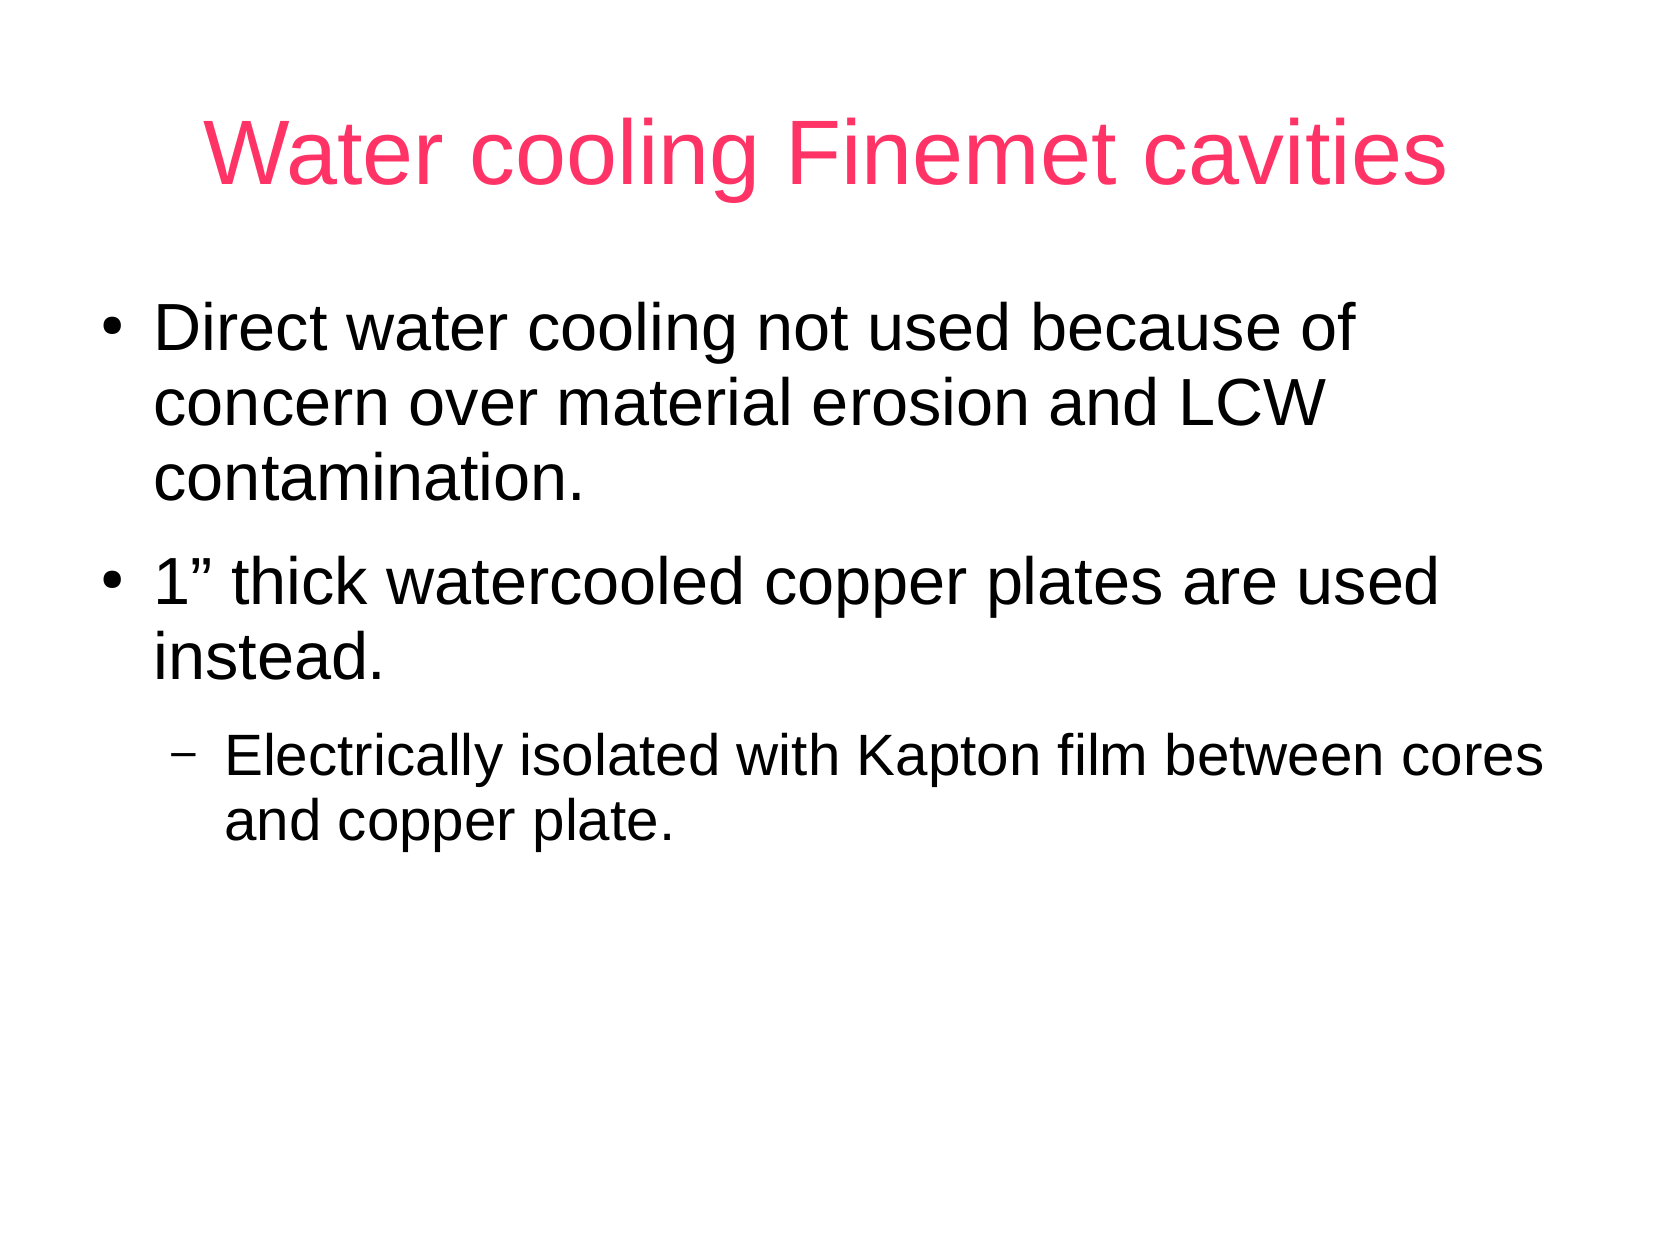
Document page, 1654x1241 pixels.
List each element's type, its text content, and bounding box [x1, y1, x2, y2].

list Direct water cooling not used because of concern over material erosion and LCW contamination. 1” thick watercooled copper plates are used instead. Electrically isolated with Kapton film between cores and copper plate. [82, 290, 1571, 1010]
title Water cooling Finemet cavities [82, 49, 1571, 257]
